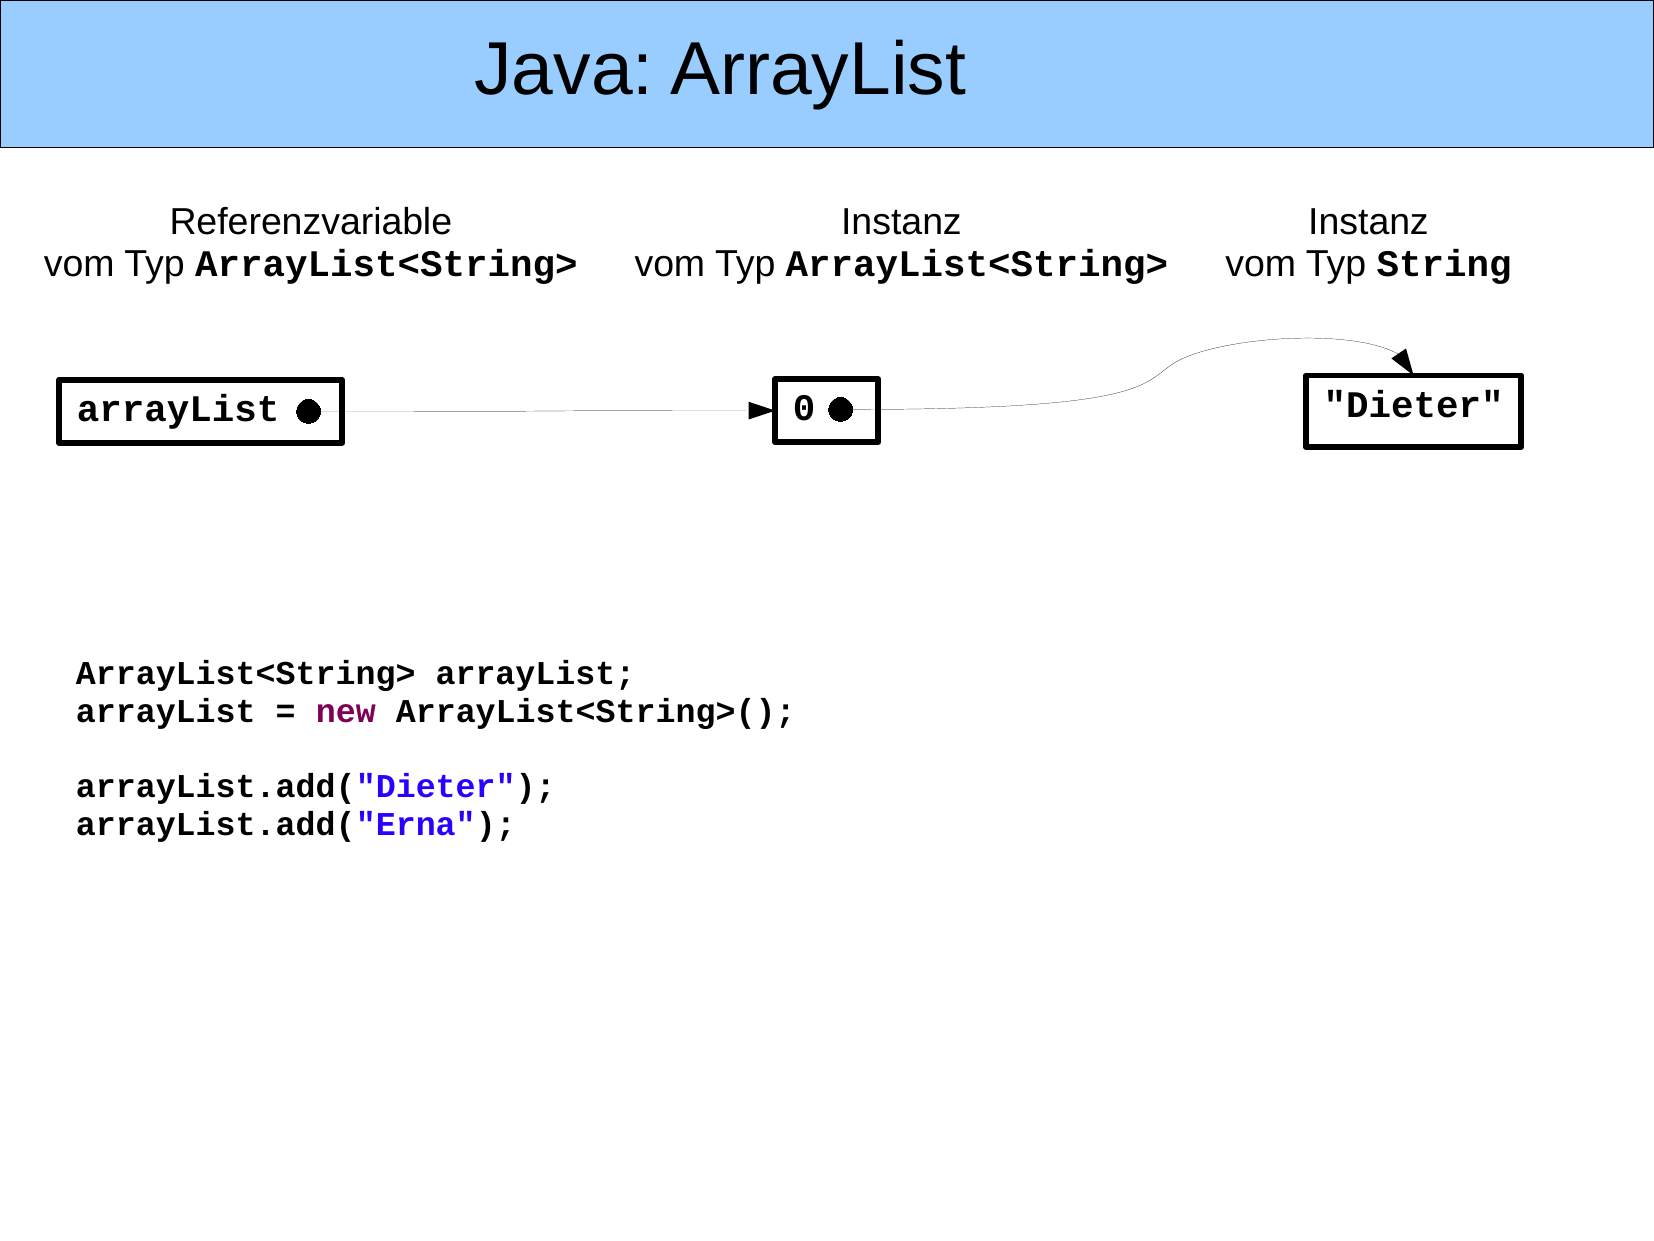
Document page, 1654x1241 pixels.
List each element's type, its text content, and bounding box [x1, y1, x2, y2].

text_box Instanz vom Typ ArrayList<String> [619, 193, 1182, 296]
text_box "Dieter" [1305, 375, 1522, 447]
text_box 0 [775, 379, 879, 443]
text_box ArrayList<String> arrayList; arrayList = new ArrayList<String>(); arrayList.add("Dieter"); arrayList.add("Erna"); [61, 649, 1131, 975]
text_box [296, 399, 321, 424]
text_box Instanz vom Typ String [1210, 193, 1527, 296]
text_box arrayList [59, 379, 343, 443]
text_box [828, 397, 853, 422]
text_box Java: ArrayList [459, 19, 982, 119]
text_box [0, 0, 1654, 148]
text_box Referenzvariable vom Typ ArrayList<String> [29, 193, 591, 296]
